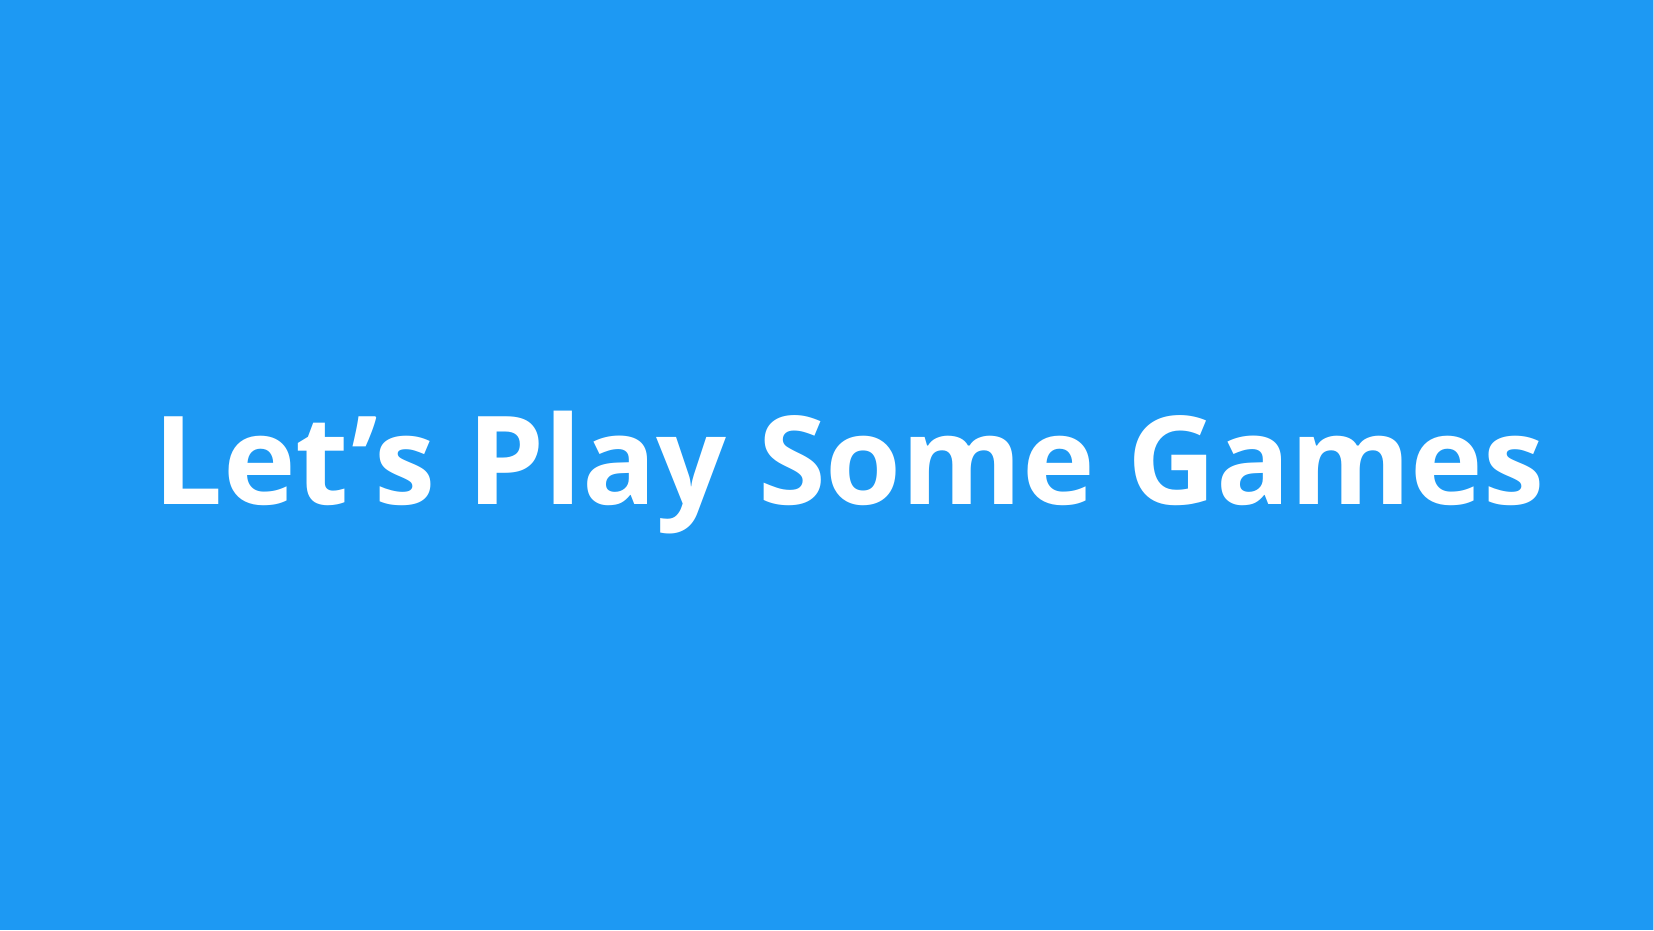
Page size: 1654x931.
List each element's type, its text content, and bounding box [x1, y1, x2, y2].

title Let’s Play Some Games [137, 375, 1564, 555]
